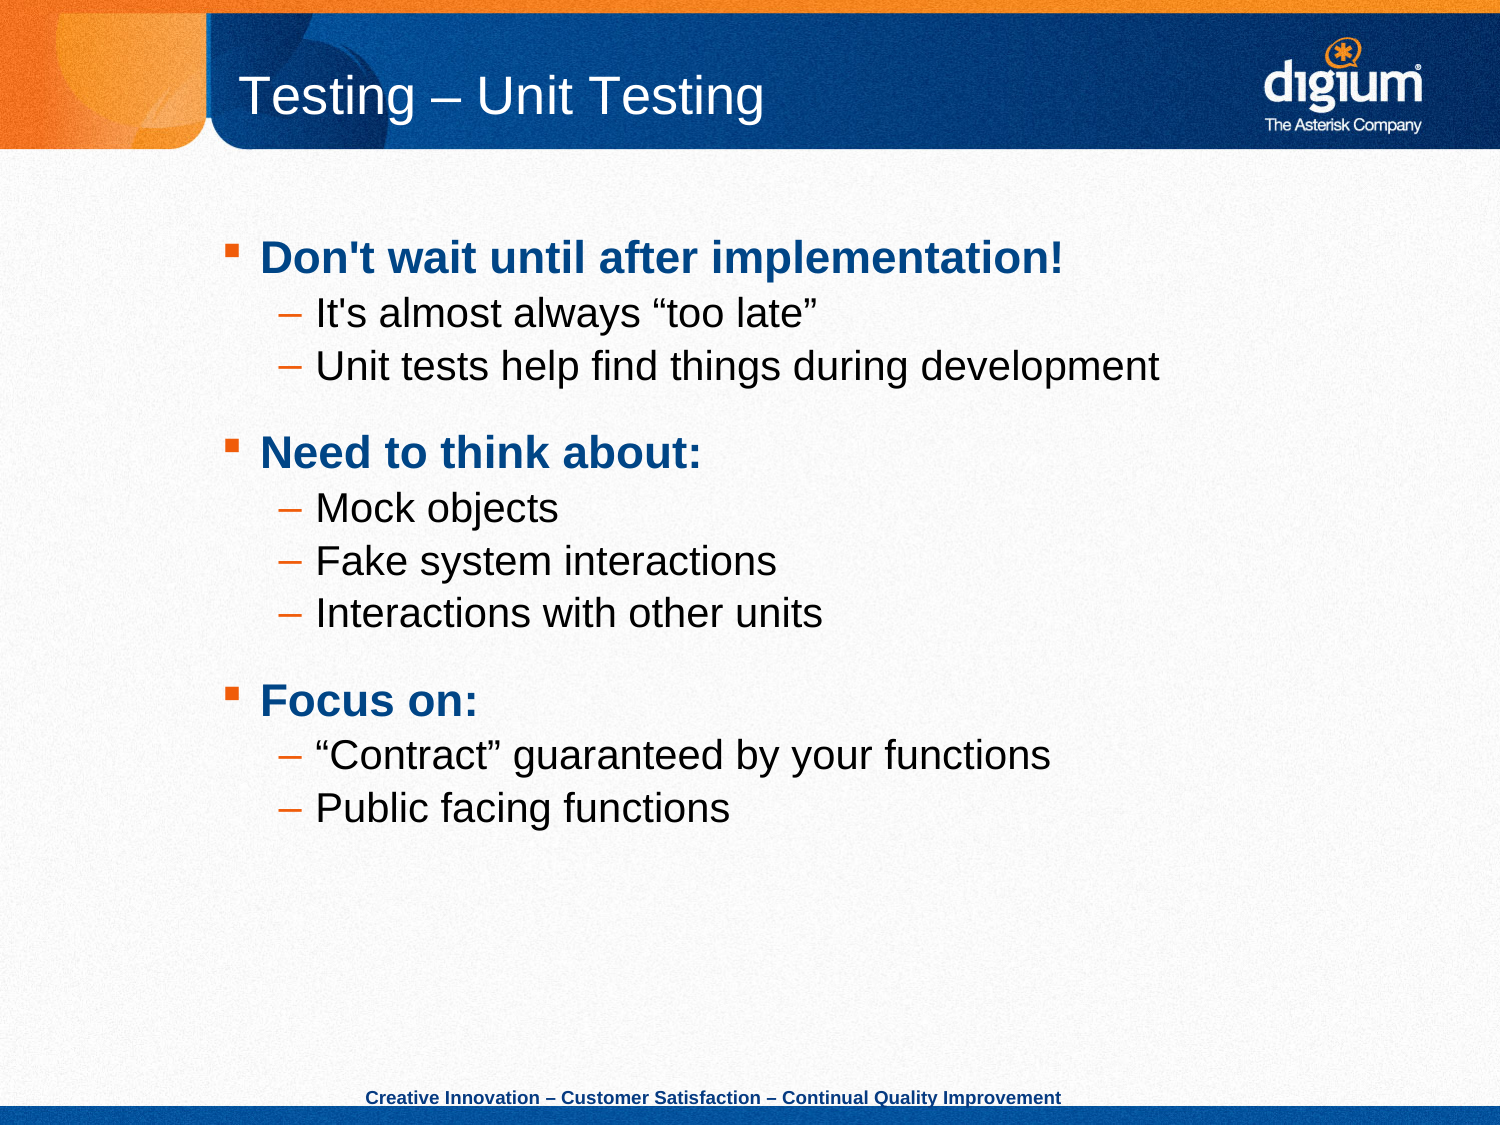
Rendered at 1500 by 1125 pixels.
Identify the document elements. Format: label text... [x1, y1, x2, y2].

picture [0, 0, 1500, 1125]
list Don't wait until after implementation! It's almost always “too late” Unit tests help find things during development Need to think about: Mock objects Fake system interactions Interactions with other units Focus on: “Contract” guaranteed by your functions Public facing functions [206, 224, 1301, 967]
title Testing – Unit Testing [238, 27, 1243, 127]
